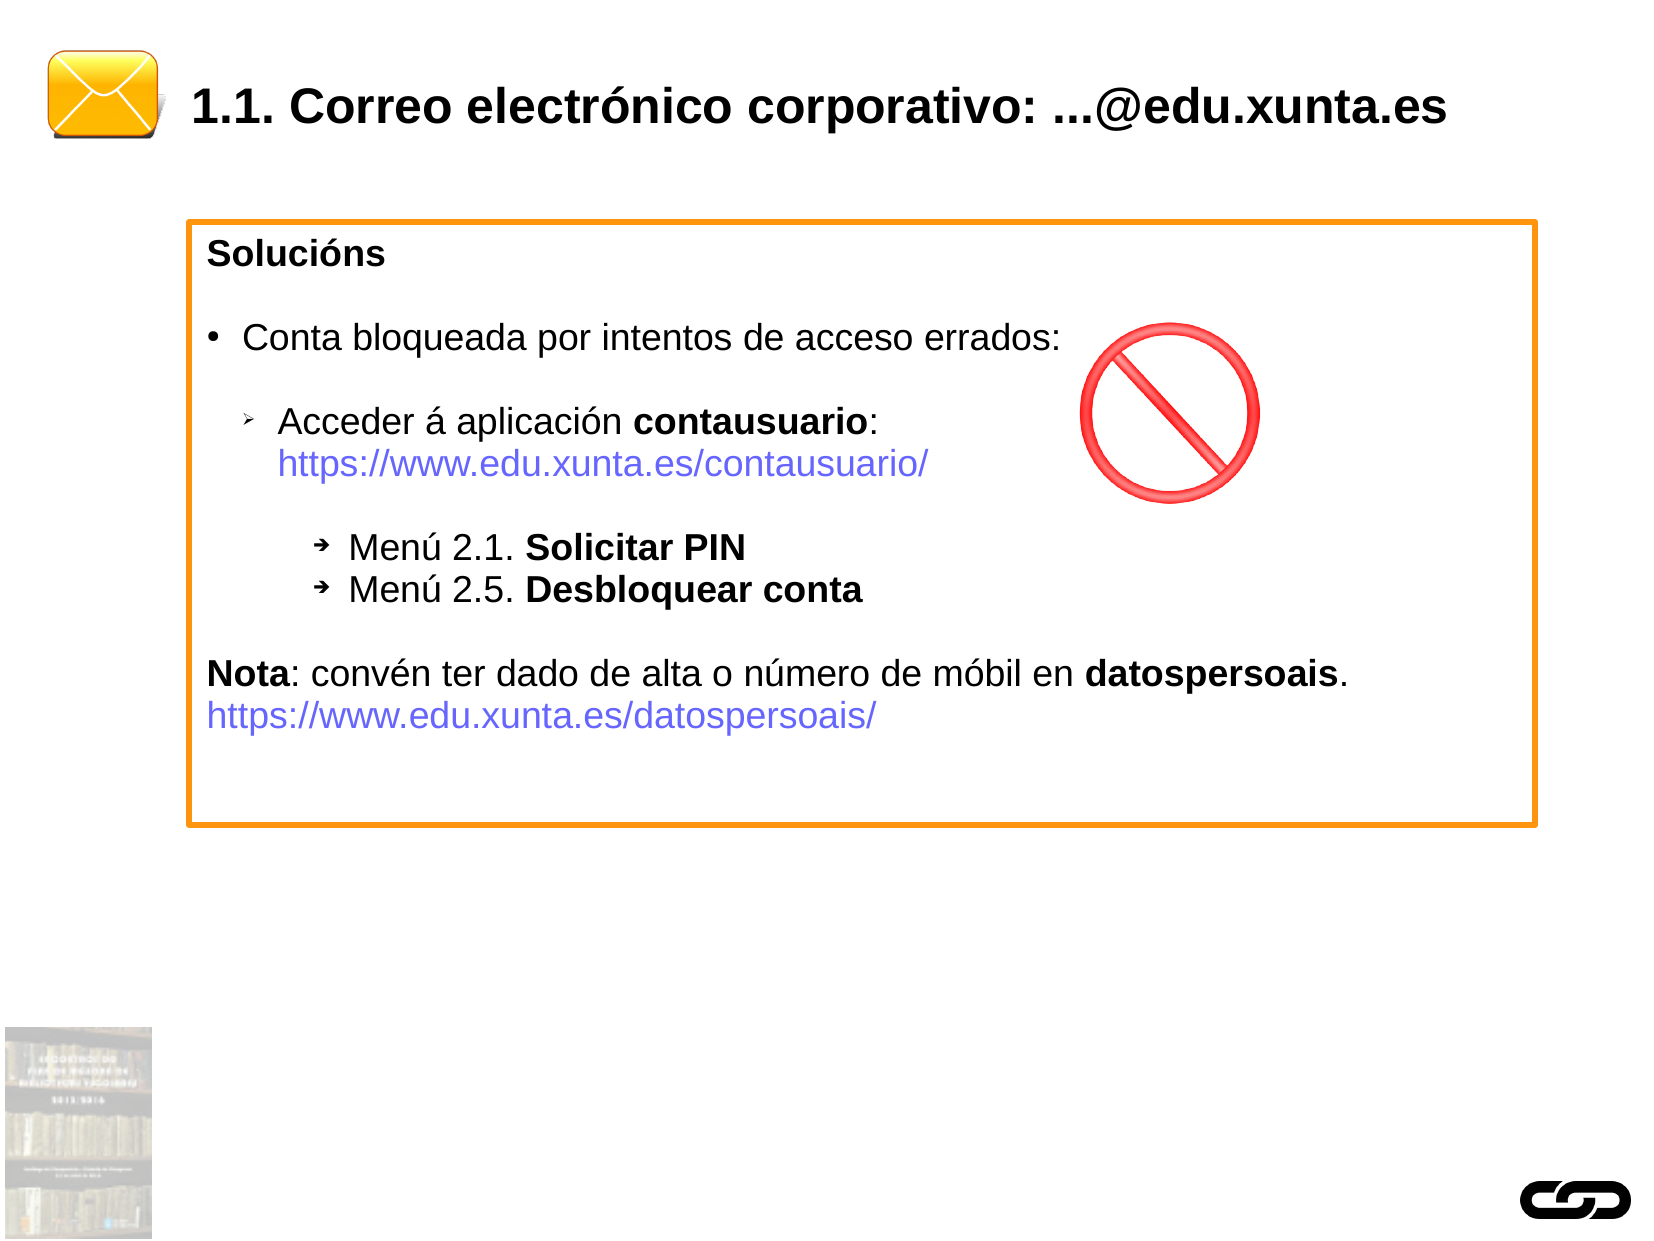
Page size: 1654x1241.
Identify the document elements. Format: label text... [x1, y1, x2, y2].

picture [1520, 1181, 1631, 1220]
text_box Solucións Conta bloqueada por intentos de acceso errados: Acceder á aplicación contausuario: https://www.edu.xunta.es/contausuario/ Menú 2.1. Solicitar PIN Menú 2.5. Desbloquear conta Nota: convén ter dado de alta o número de móbil en datospersoais. https://www.edu.xunta.es/datospersoais/ [188, 222, 1536, 825]
picture [1075, 318, 1264, 508]
picture [47, 35, 166, 154]
text_box 1.1. Correo electrónico corporativo: ...@edu.xunta.es [177, 70, 1619, 198]
picture [5, 1027, 152, 1239]
